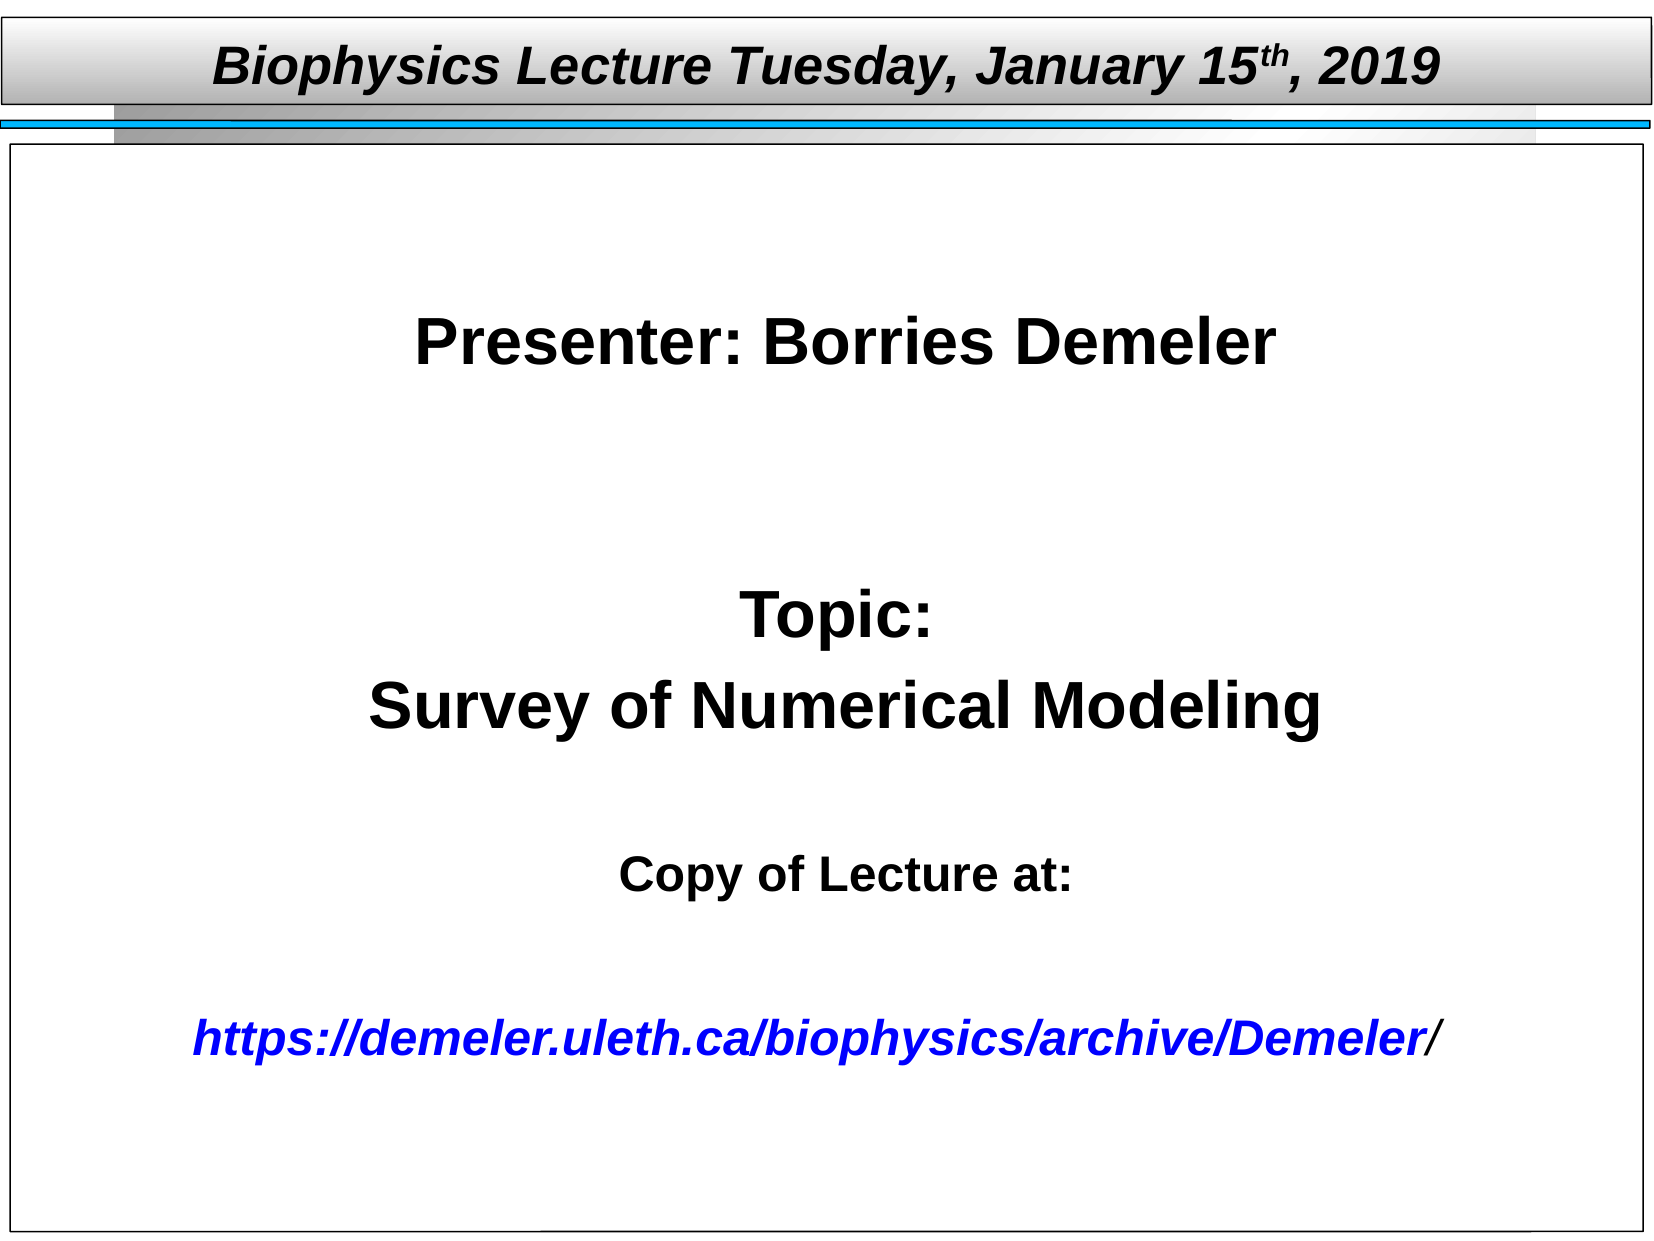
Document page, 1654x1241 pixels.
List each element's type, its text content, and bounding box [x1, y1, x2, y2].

text_box https://demeler.uleth.ca/biophysics/archive/Demeler/ [177, 1002, 1476, 1144]
text_box Biophysics Lecture Tuesday, January 15th, 2019 [1, 17, 1652, 105]
text_box [10, 144, 1644, 1232]
text_box Presenter: Borries Demeler Topic: Survey of Numerical Modeling Copy of Lecture at: [78, 203, 1614, 1088]
text_box [0, 120, 1650, 129]
